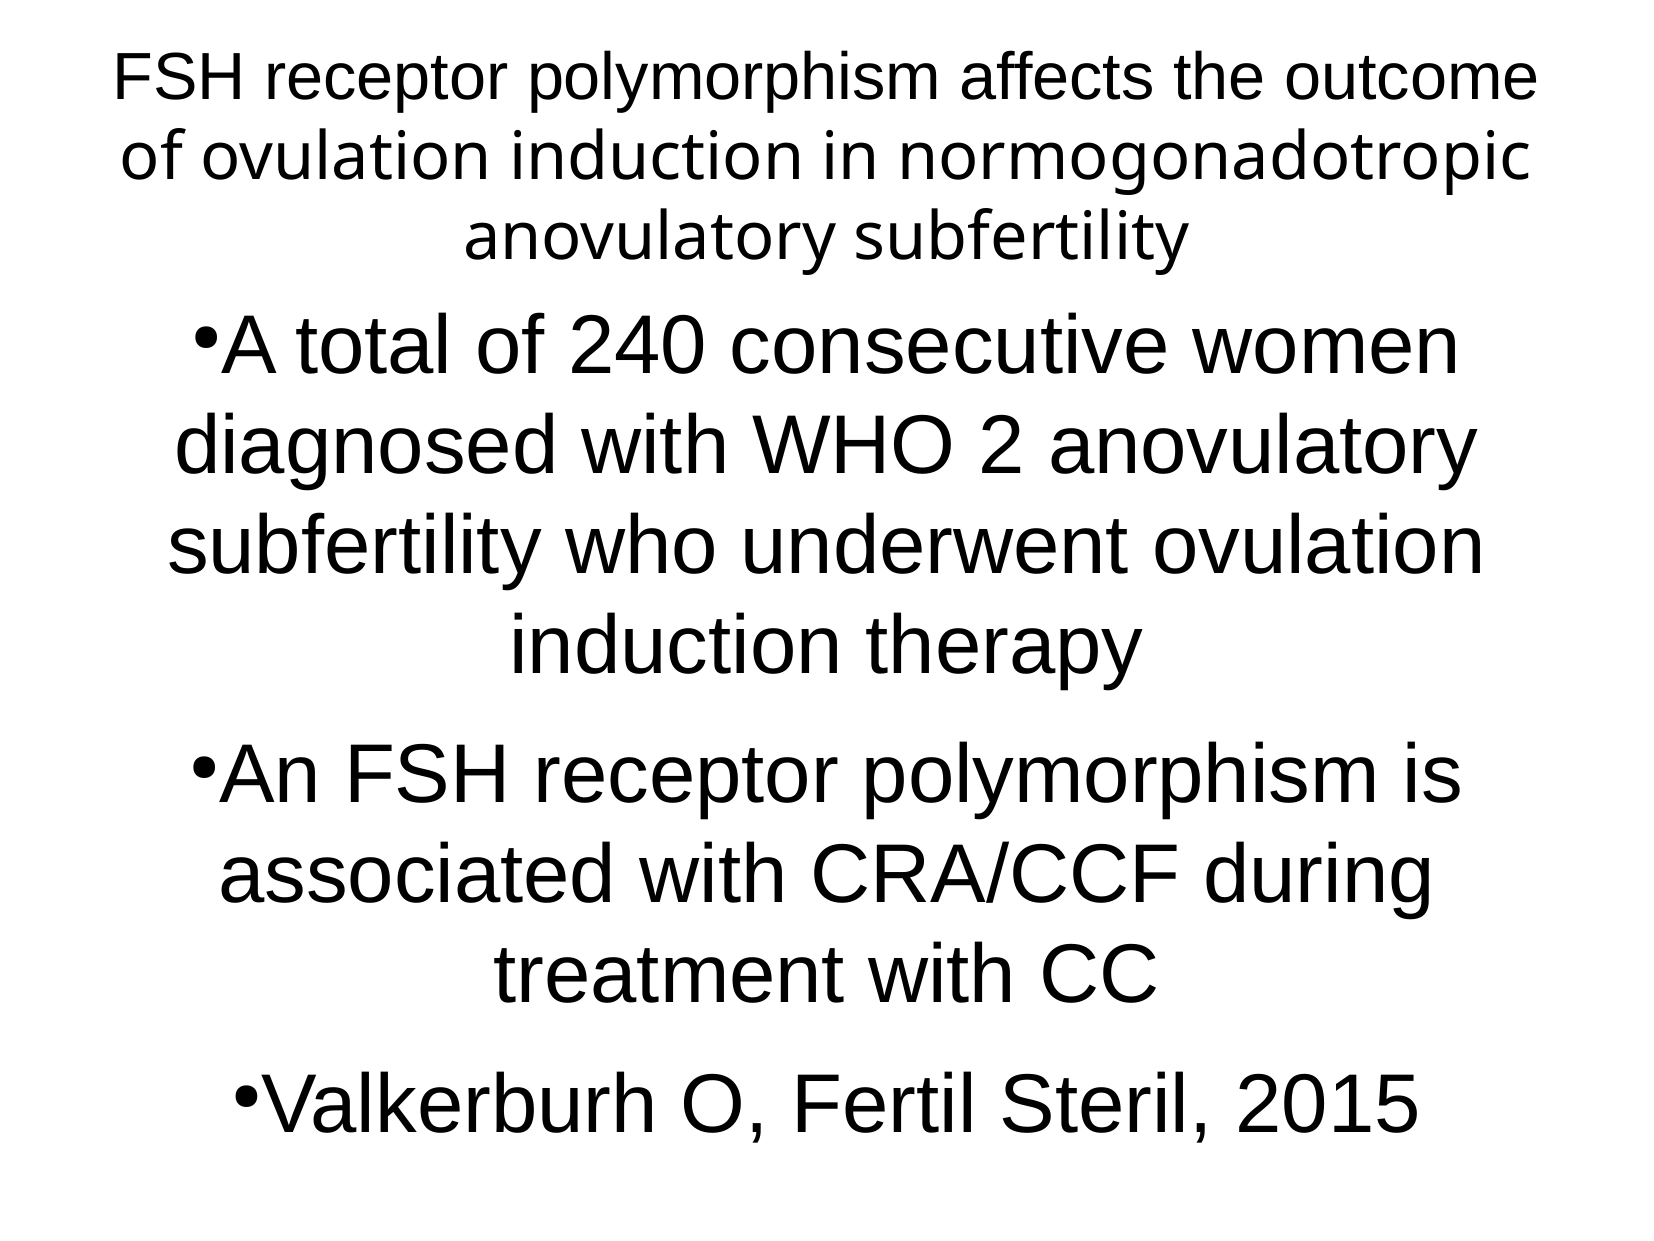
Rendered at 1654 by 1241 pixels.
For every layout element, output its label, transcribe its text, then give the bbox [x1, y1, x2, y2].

subtitle A total of 240 consecutive women diagnosed with WHO 2 anovulatory subfertility who underwent ovulation induction therapy An FSH receptor polymorphism is associated with CRA/CCF during treatment with CC Valkerburh O, Fertil Steril, 2015 [82, 290, 1571, 1109]
title FSH receptor polymorphism affects the outcome of ovulation induction in normogonadotropic anovulatory subfertility [82, 26, 1571, 280]
